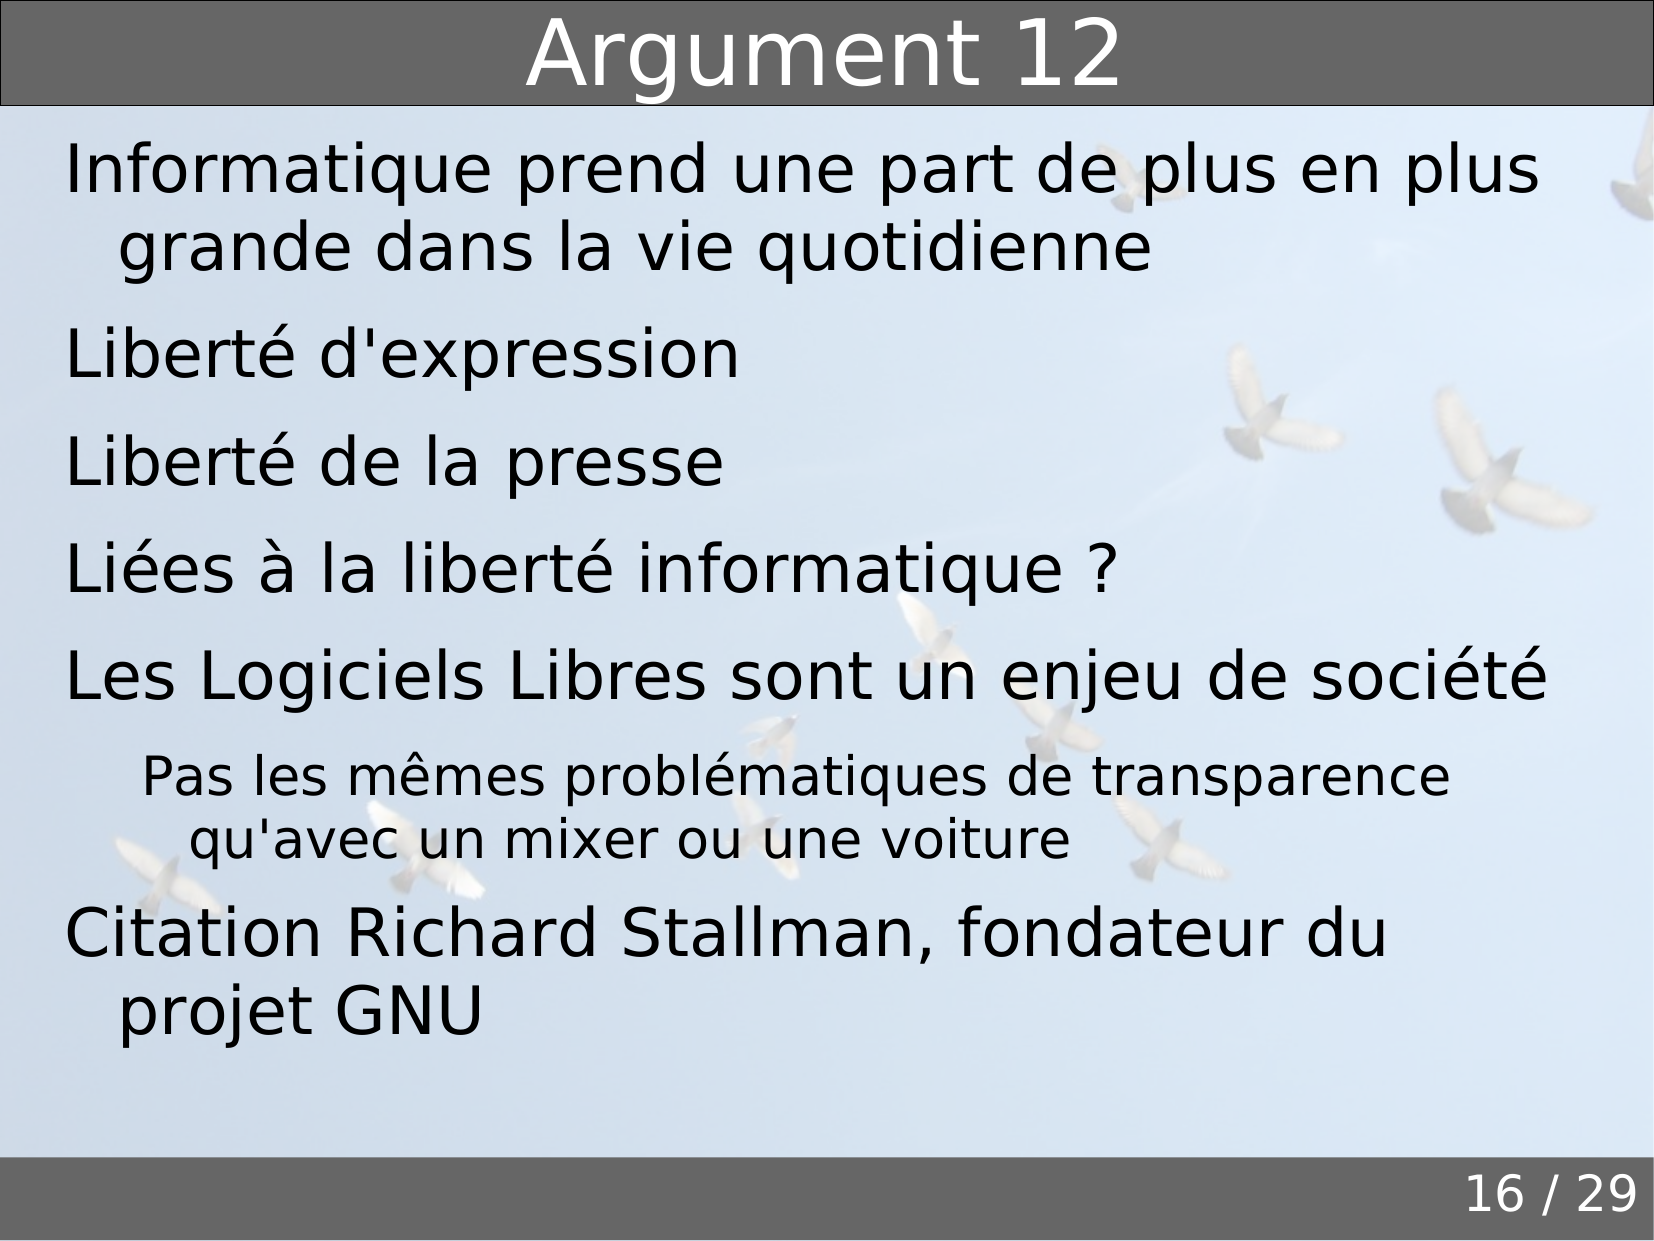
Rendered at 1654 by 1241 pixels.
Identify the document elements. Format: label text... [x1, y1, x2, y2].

list Informatique prend une part de plus en plus grande dans la vie quotidienne Liberté d'expression Liberté de la presse Liées à la liberté informatique ? Les Logiciels Libres sont un enjeu de société Pas les mêmes problématiques de transparence qu'avec un mixer ou une voiture Citation Richard Stallman, fondateur du projet GNU [46, 130, 1585, 1129]
title Argument 12 [0, 0, 1654, 108]
